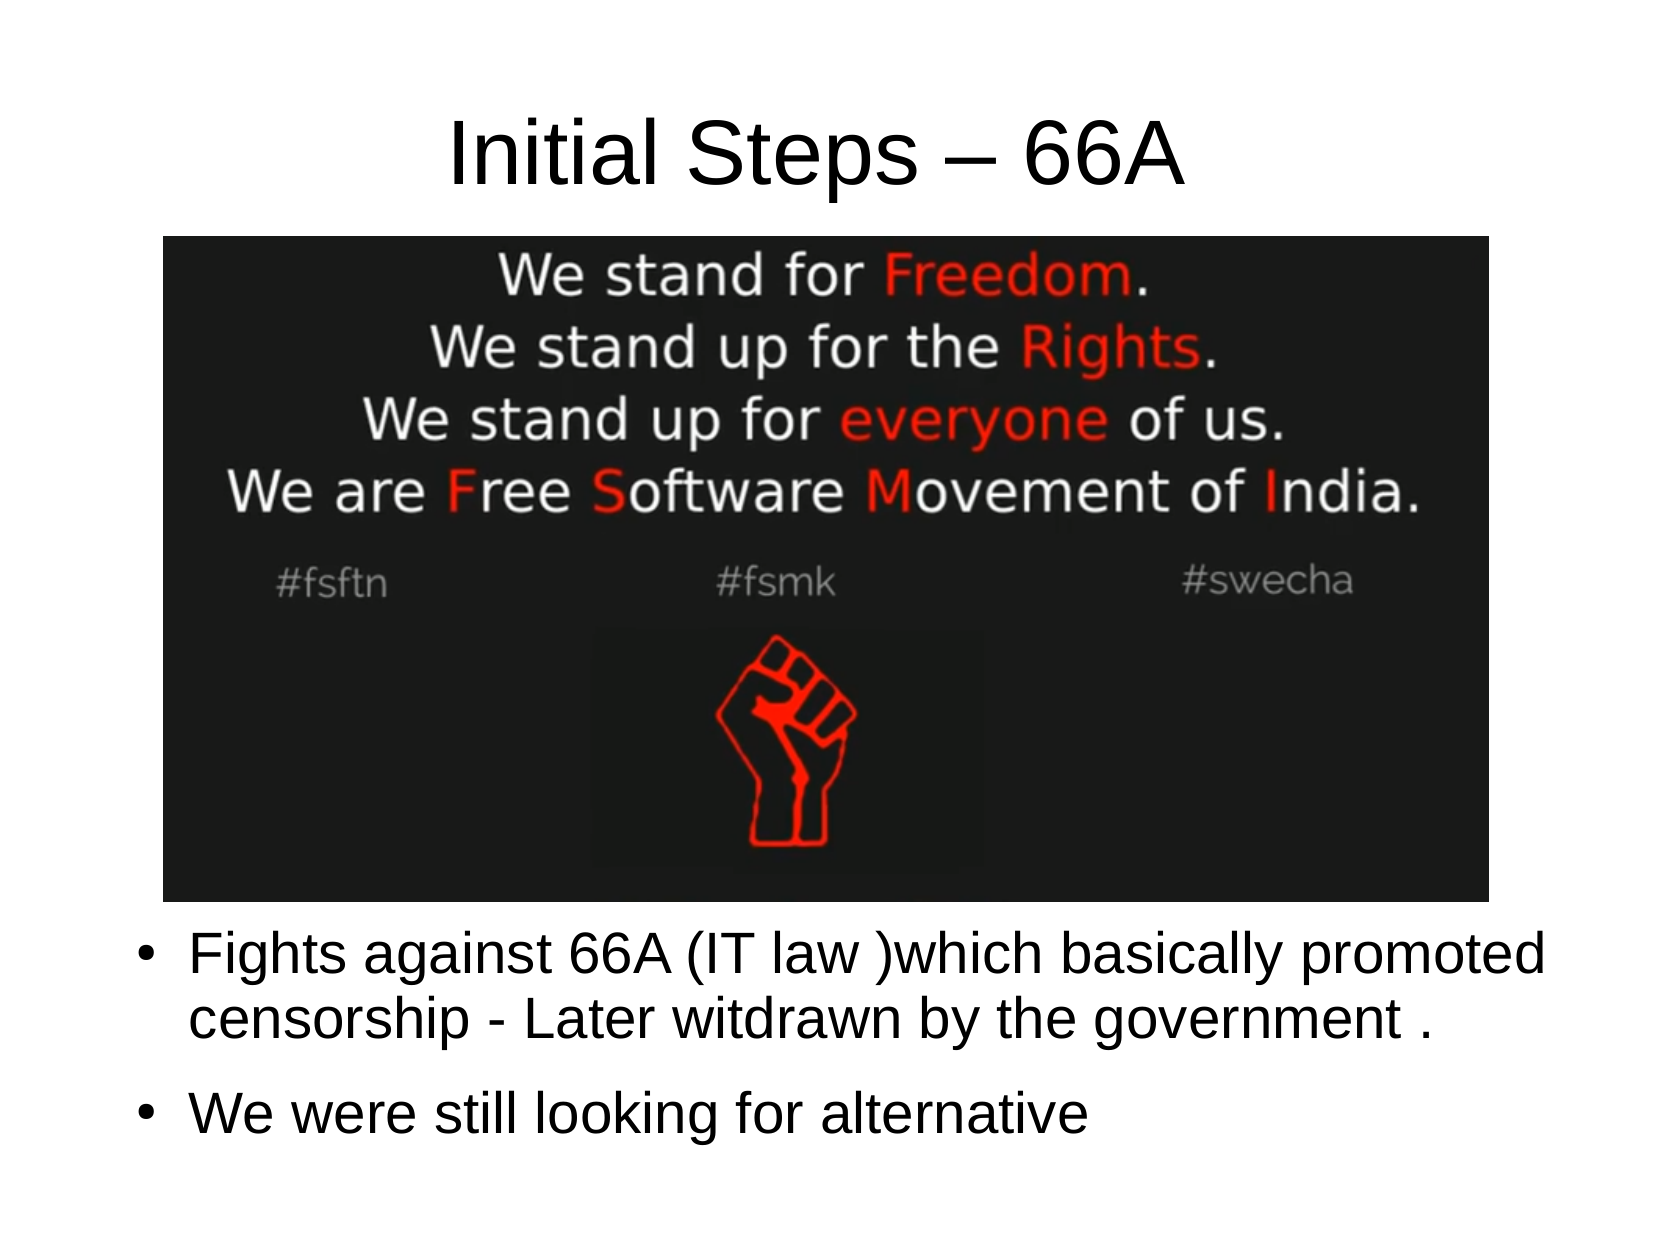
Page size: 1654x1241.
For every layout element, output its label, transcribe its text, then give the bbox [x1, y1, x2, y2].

picture [163, 236, 1489, 902]
title Initial Steps – 66A [82, 49, 1571, 257]
list Fights against 66A (IT law )which basically promoted censorship - Later witdrawn by the government . We were still looking for alternative [118, 921, 1607, 1241]
